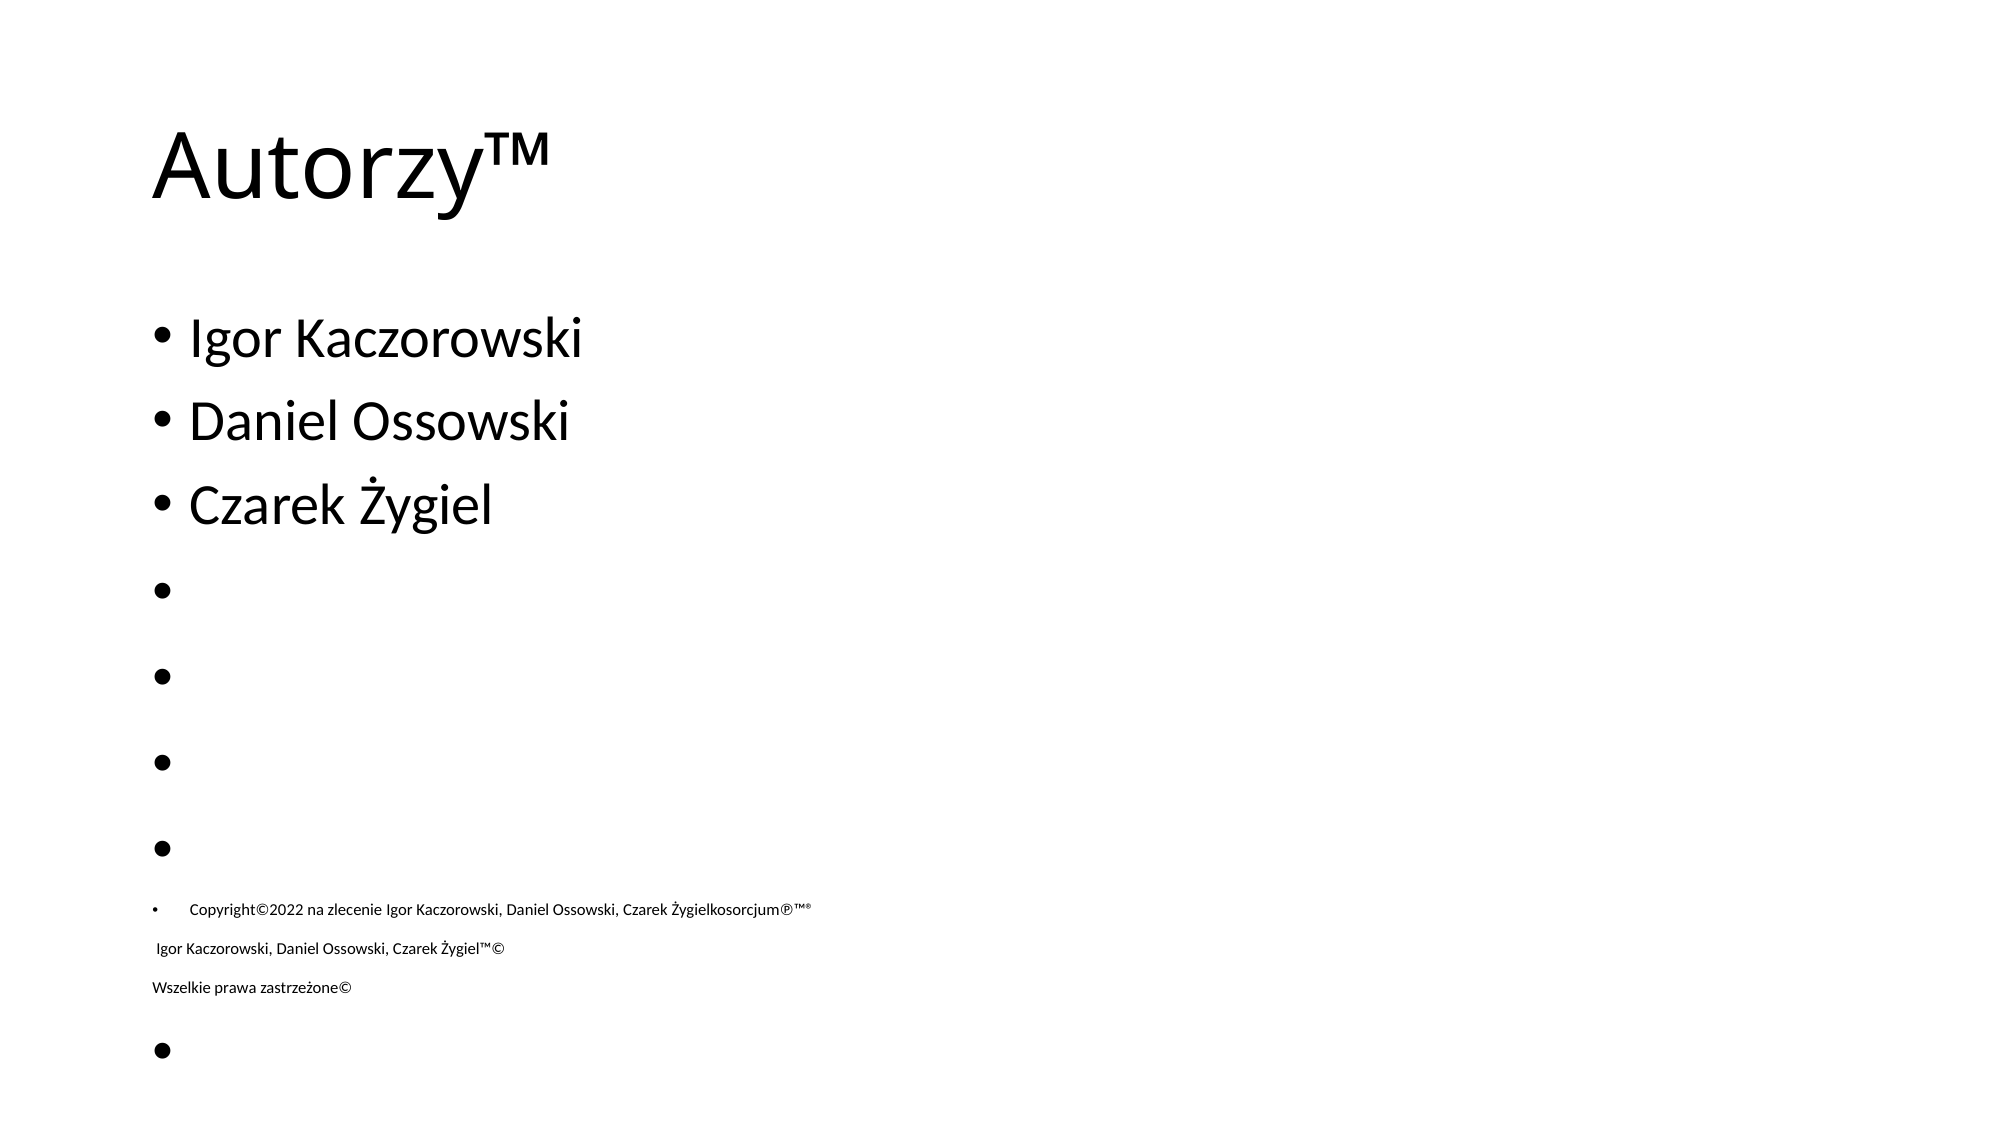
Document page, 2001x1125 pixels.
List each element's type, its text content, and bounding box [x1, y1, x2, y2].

title Autorzy™ [137, 59, 1863, 278]
list Igor Kaczorowski Daniel Ossowski Czarek Żygiel Copyright©2022 na zlecenie Igor Kaczorowski, Daniel Ossowski, Czarek Żygielkosorcjum℗™® Igor Kaczorowski, Daniel Ossowski, Czarek Żygiel™© Wszelkie prawa zastrzeżone© [137, 299, 1863, 1014]
